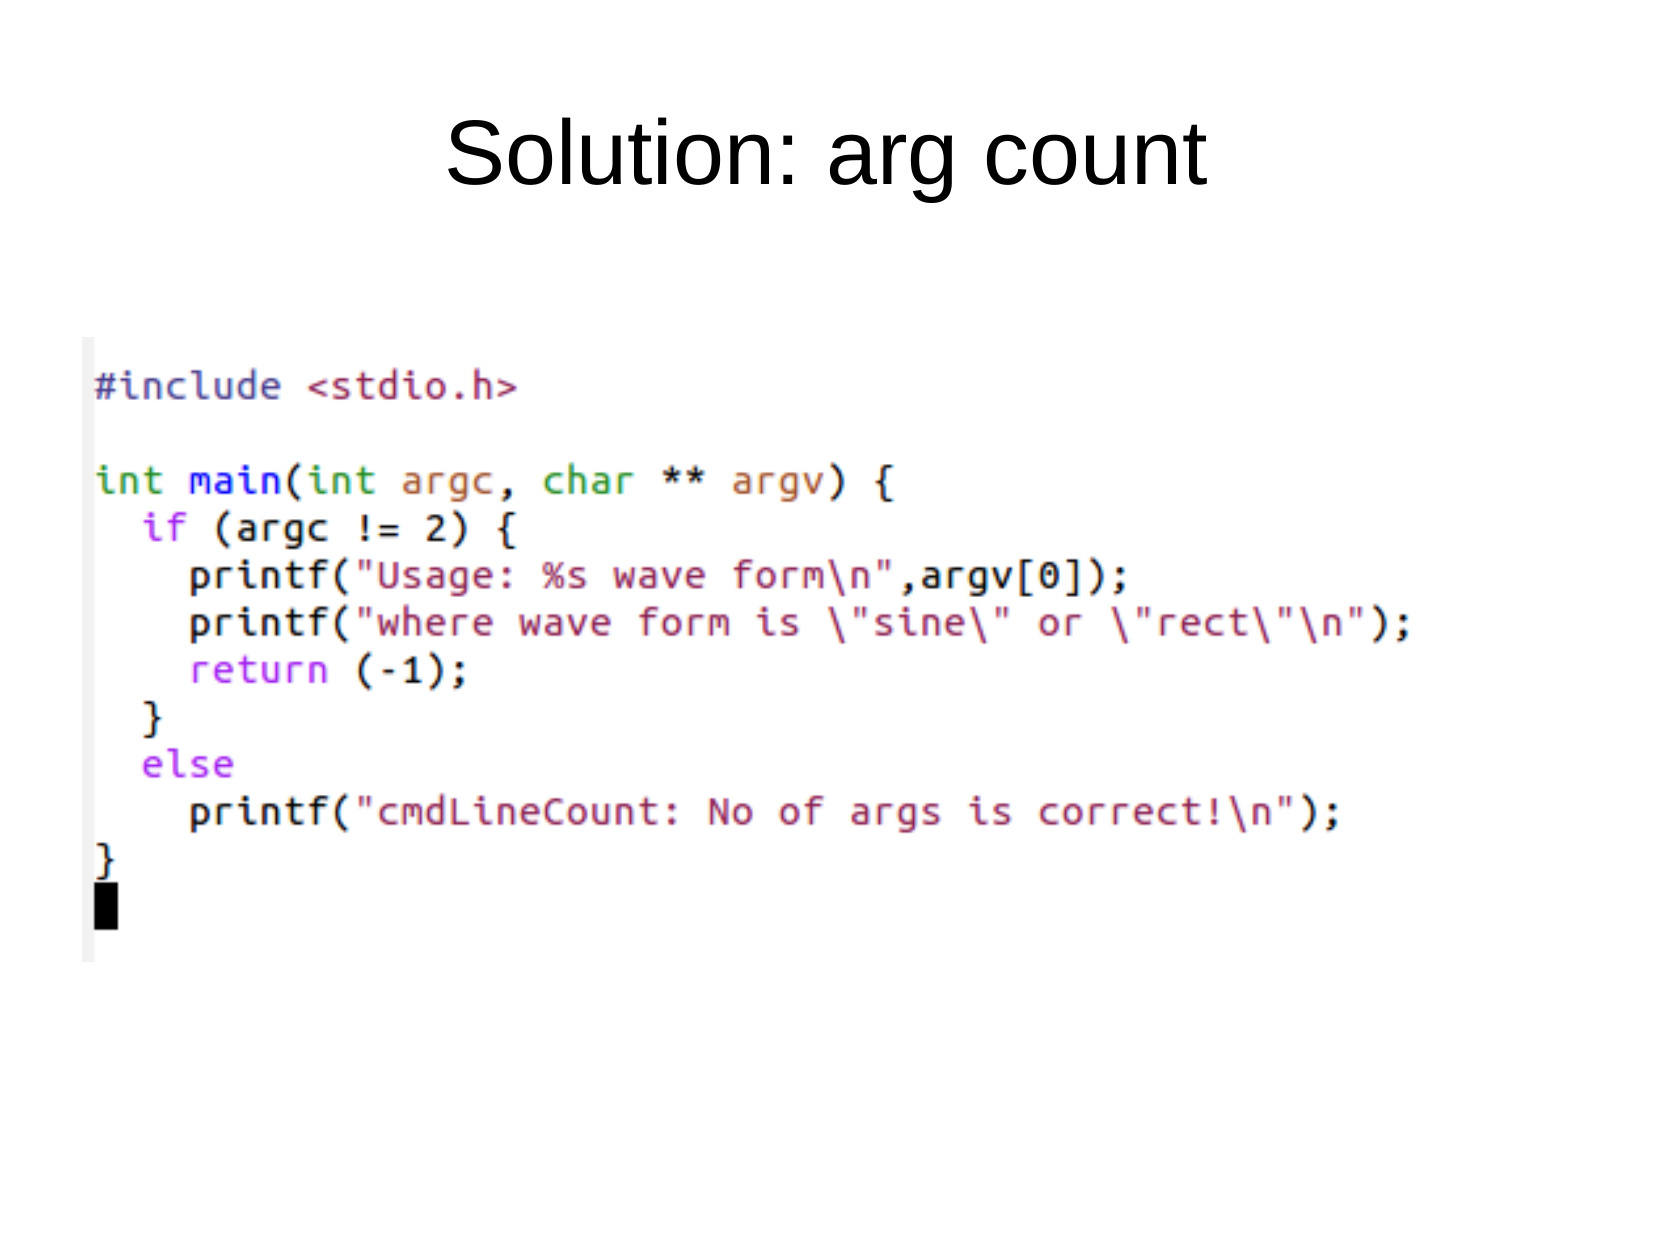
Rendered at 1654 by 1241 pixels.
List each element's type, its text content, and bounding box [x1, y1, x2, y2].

title Solution: arg count [82, 49, 1571, 257]
picture [82, 337, 1571, 962]
